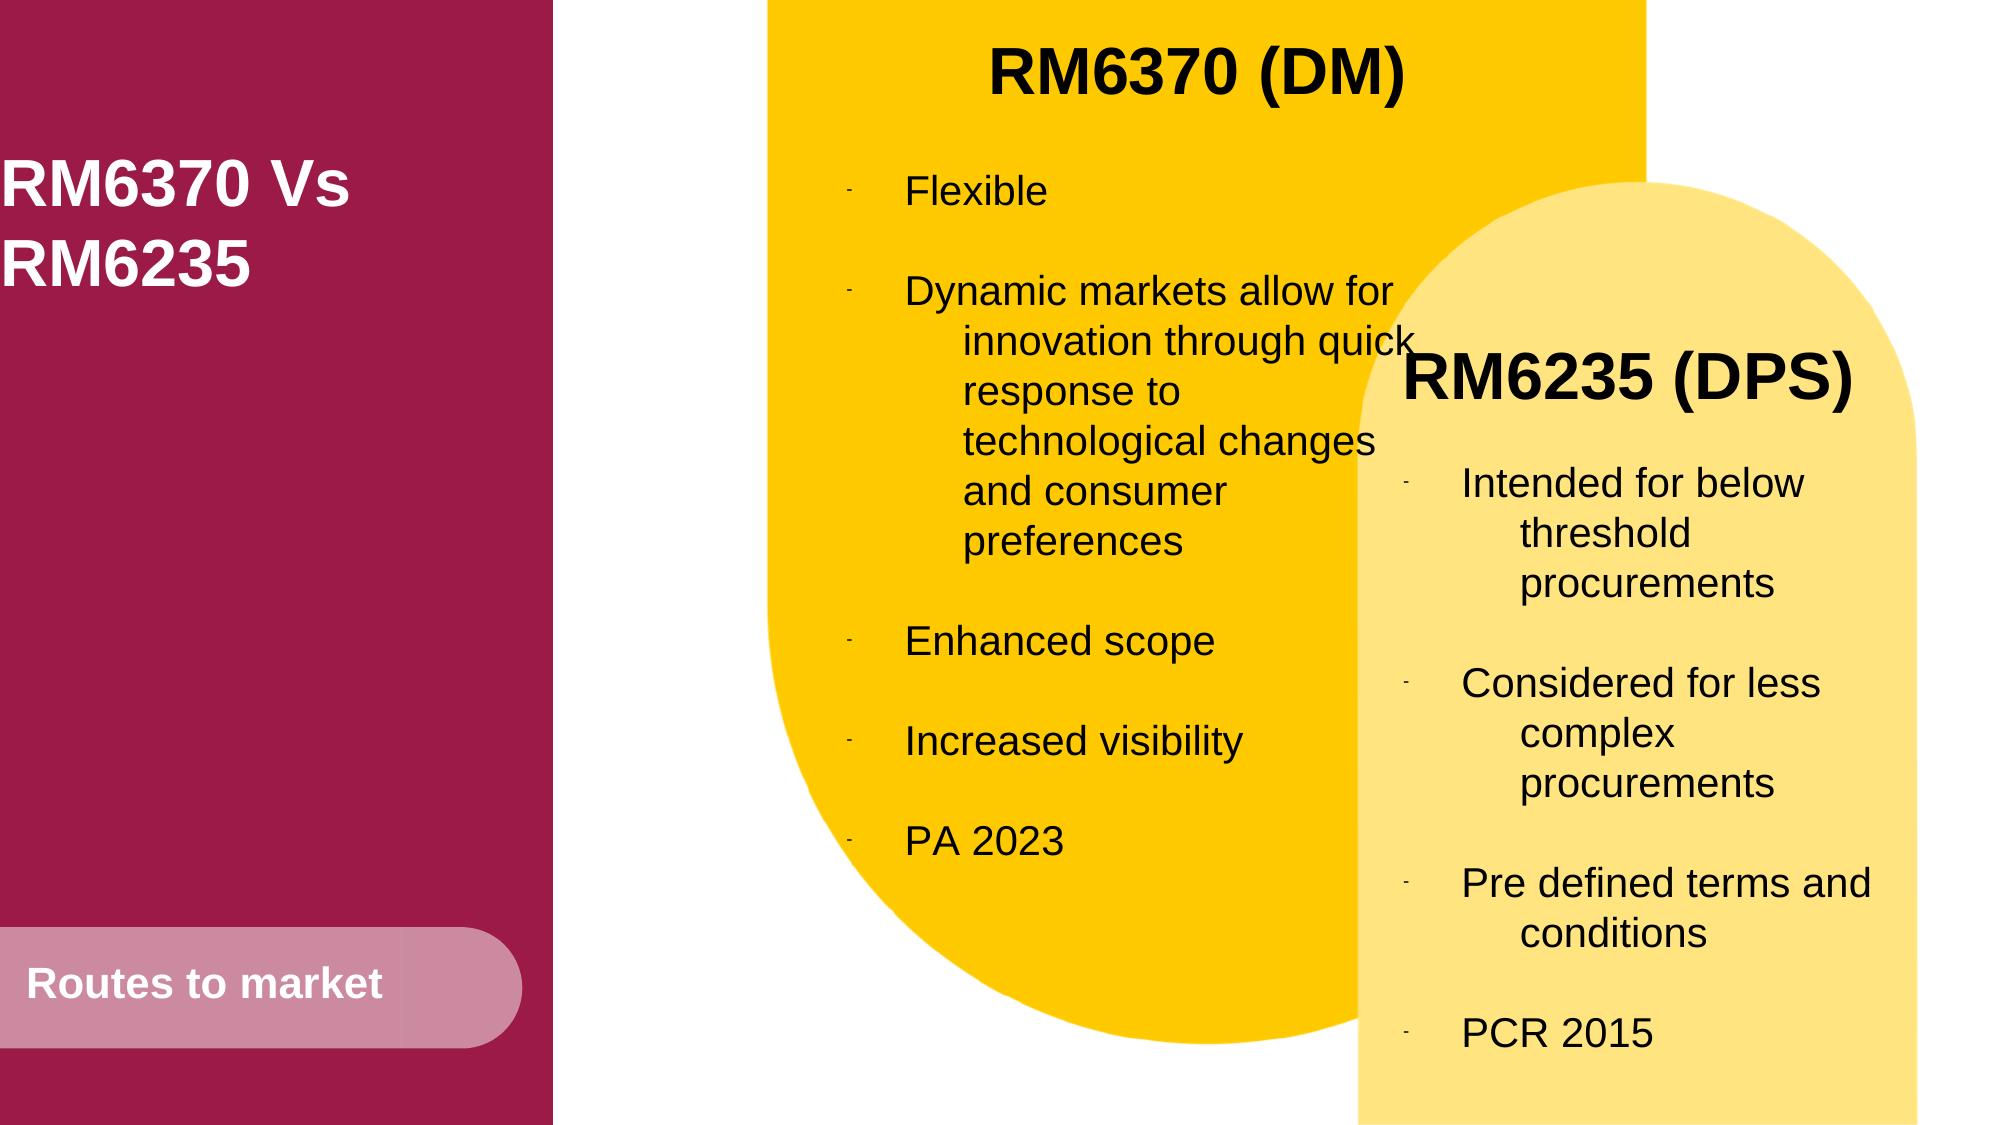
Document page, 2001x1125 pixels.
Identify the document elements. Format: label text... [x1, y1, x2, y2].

title Intended for below threshold procurements Considered for less complex procurements Pre defined terms and conditions PCR 2015 [1369, 405, 1914, 1044]
title RM6370 Vs RM6235 [0, 139, 564, 585]
title Routes to market [26, 954, 441, 1032]
title RM6235 (DPS) [1402, 332, 1867, 405]
title RM6370 (DM) [812, 27, 1601, 114]
title Flexible Dynamic markets allow for innovation through quick response to technological changes and consumer preferences Enhanced scope Increased visibility PA 2023 [812, 113, 1427, 901]
